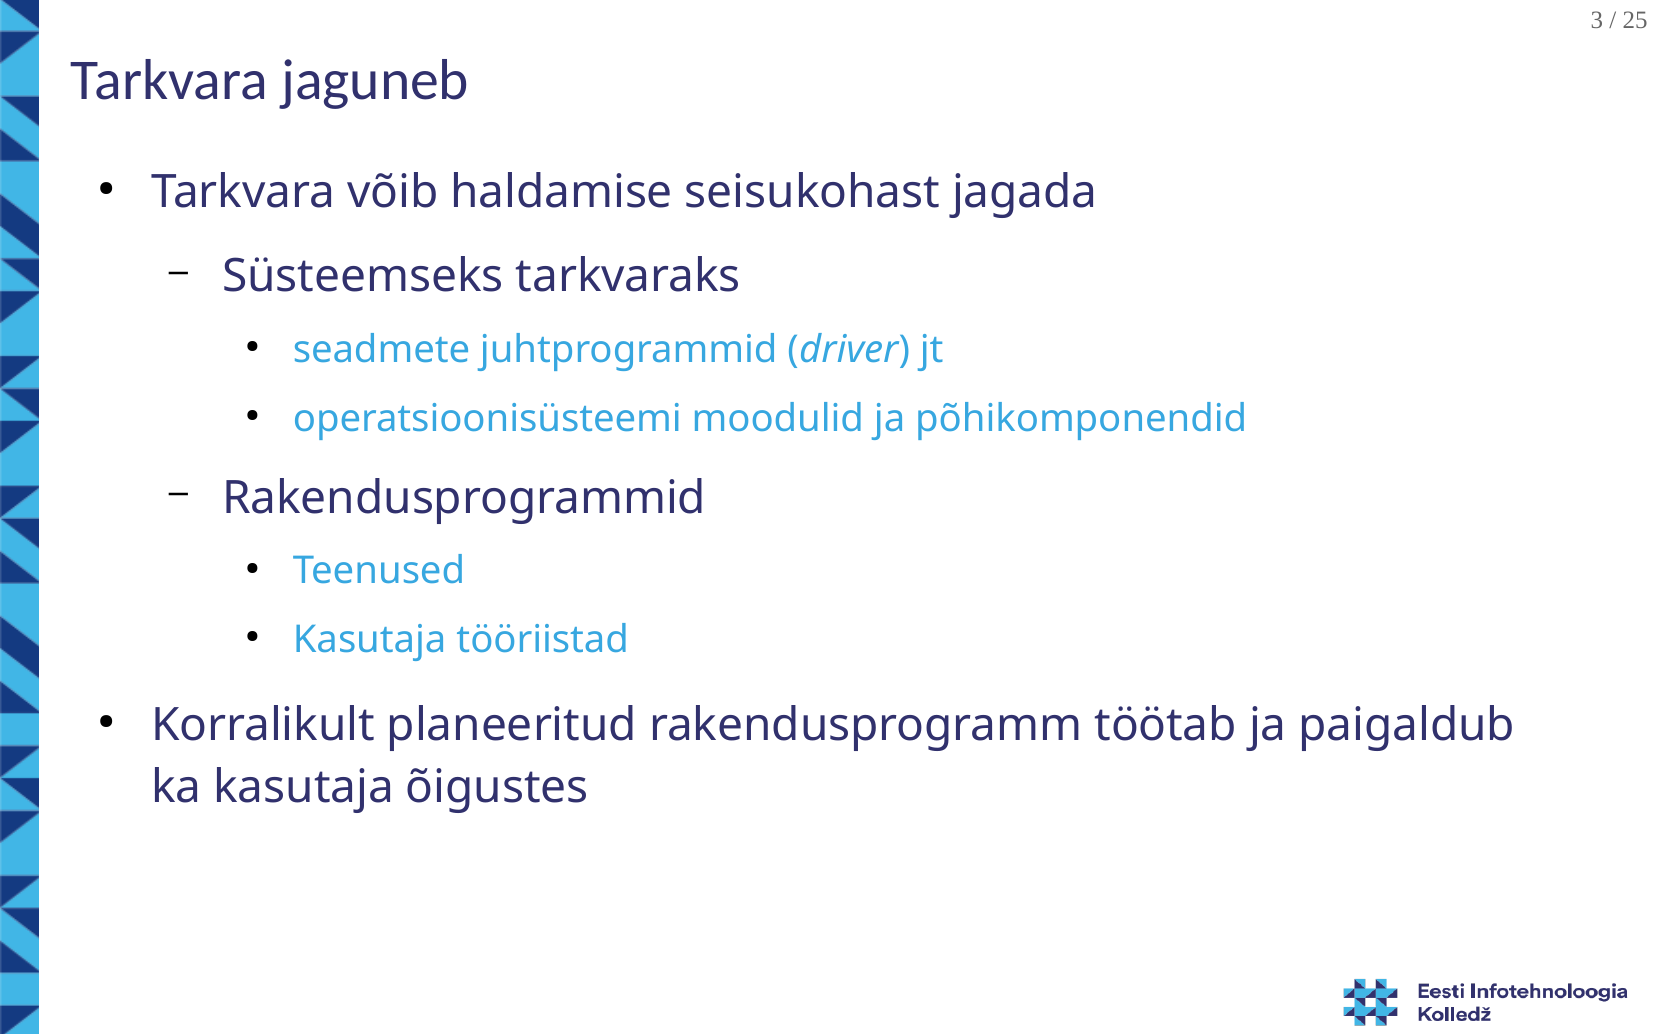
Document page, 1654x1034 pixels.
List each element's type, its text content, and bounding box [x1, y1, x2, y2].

title Tarkvara jaguneb [70, 41, 1630, 130]
list Tarkvara võib haldamise seisukohast jagada Süsteemseks tarkvaraks seadmete juhtprogrammid (driver) jt operatsioonisüsteemi moodulid ja põhikomponendid Rakendusprogrammid Teenused Kasutaja tööriistad Korralikult planeeritud rakendusprogramm töötab ja paigaldub ka kasutaja õigustes [80, 158, 1536, 857]
